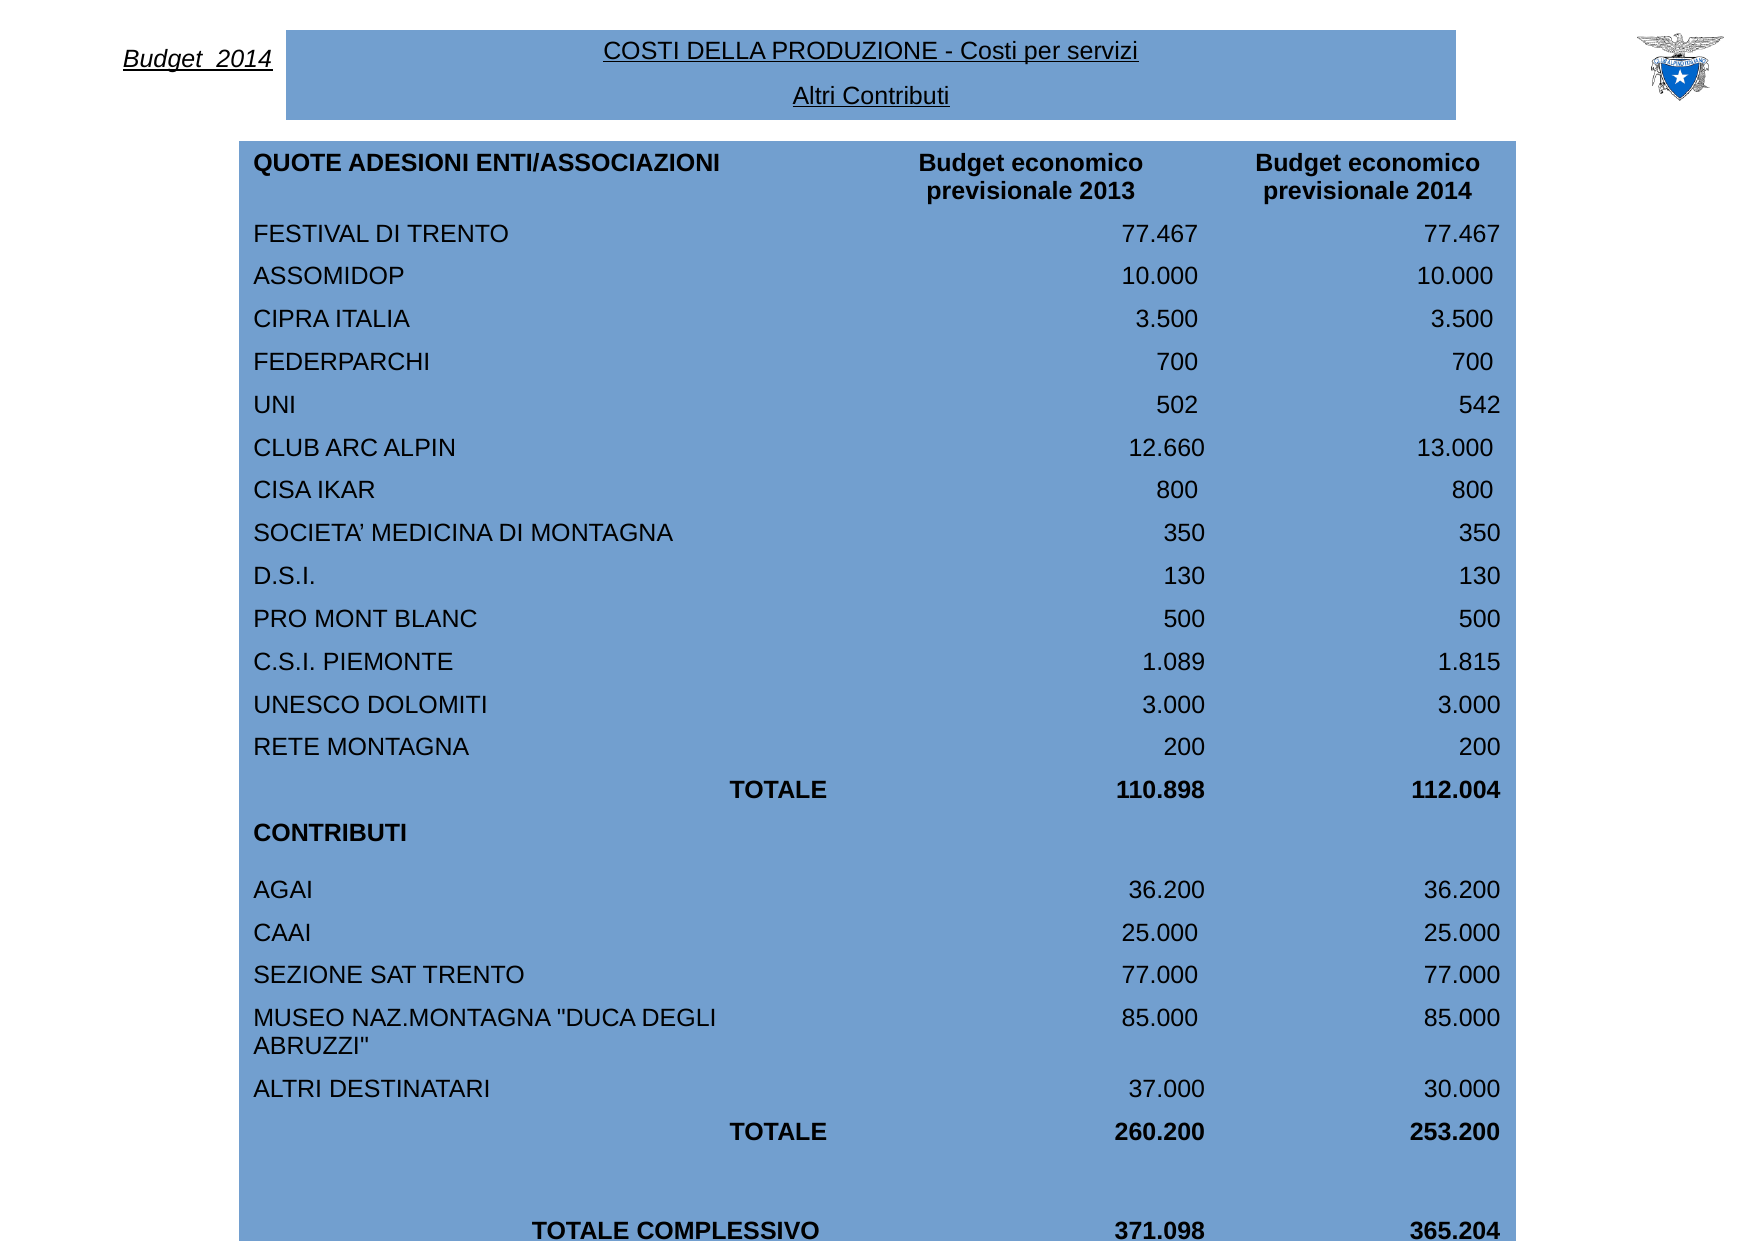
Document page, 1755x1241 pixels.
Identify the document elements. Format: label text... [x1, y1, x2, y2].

table_cell 10.000 [1220, 255, 1516, 298]
table_cell 200 [1220, 726, 1516, 769]
table_cell 13.000 [1220, 426, 1516, 469]
table_cell MUSEO NAZ.MONTAGNA "DUCA DEGLI ABRUZZI" [239, 997, 842, 1067]
table_header Budget economico previsionale 2014 [1220, 141, 1516, 212]
table_cell 37.000 [842, 1067, 1220, 1110]
table_cell 500 [842, 597, 1220, 640]
table_cell 371.098 [842, 1210, 1220, 1241]
table_cell UNI [239, 383, 842, 426]
table_cell 1.815 [1220, 640, 1516, 683]
table_cell 700 [842, 340, 1220, 383]
table_cell 800 [1220, 469, 1516, 512]
table_cell 700 [1220, 340, 1516, 383]
table_cell 260.200 [842, 1110, 1220, 1153]
table_cell [842, 1153, 1220, 1210]
table_cell 36.200 [842, 868, 1220, 911]
table_cell ASSOMIDOP [239, 255, 842, 298]
table_cell D.S.I. [239, 554, 842, 597]
table_cell 12.660 [842, 426, 1220, 469]
table_cell TOTALE [239, 1110, 842, 1153]
table_cell 112.004 [1220, 769, 1516, 811]
table_cell SOCIETA’ MEDICINA DI MONTAGNA [239, 512, 842, 554]
table_cell TOTALE COMPLESSIVO [239, 1210, 842, 1241]
table_cell 500 [1220, 597, 1516, 640]
table_cell CONTRIBUTI [239, 811, 842, 868]
table_cell SEZIONE SAT TRENTO [239, 954, 842, 997]
text_box Budget 2014 [50, 35, 346, 82]
table_cell Altri Contributi [286, 75, 1456, 120]
table_cell PRO MONT BLANC [239, 597, 842, 640]
table_cell 800 [842, 469, 1220, 512]
table_header QUOTE ADESIONI ENTI/ASSOCIAZIONI [239, 141, 842, 212]
table_cell 110.898 [842, 769, 1220, 811]
table_cell [1220, 1153, 1516, 1210]
table_cell CLUB ARC ALPIN [239, 426, 842, 469]
table_cell CIPRA ITALIA [239, 298, 842, 340]
table_cell 1.089 [842, 640, 1220, 683]
table_cell C.S.I. PIEMONTE [239, 640, 842, 683]
table_cell 200 [842, 726, 1220, 769]
table_cell ALTRI DESTINATARI [239, 1067, 842, 1110]
table_header Budget economico previsionale 2013 [842, 141, 1220, 212]
table_cell 3.000 [1220, 683, 1516, 726]
table_cell 130 [842, 554, 1220, 597]
table_cell 77.000 [1220, 954, 1516, 997]
table_header COSTI DELLA PRODUZIONE - Costi per servizi [286, 30, 1456, 75]
table_cell 25.000 [1220, 911, 1516, 954]
table_cell FEDERPARCHI [239, 340, 842, 383]
table_cell CISA IKAR [239, 469, 842, 512]
table_cell 10.000 [842, 255, 1220, 298]
picture [1633, 29, 1728, 108]
table_cell 3.500 [842, 298, 1220, 340]
table_cell 77.000 [842, 954, 1220, 997]
table_cell [1220, 811, 1516, 868]
table_cell RETE MONTAGNA [239, 726, 842, 769]
table_cell 542 [1220, 383, 1516, 426]
table_cell 130 [1220, 554, 1516, 597]
table_cell 3.500 [1220, 298, 1516, 340]
table_cell CAAI [239, 911, 842, 954]
table_cell TOTALE [239, 769, 842, 811]
table_cell 77.467 [1220, 212, 1516, 255]
table_cell 85.000 [1220, 997, 1516, 1067]
table_cell 25.000 [842, 911, 1220, 954]
table_cell 350 [1220, 512, 1516, 554]
table_cell 36.200 [1220, 868, 1516, 911]
table_cell 365.204 [1220, 1210, 1516, 1241]
table_cell UNESCO DOLOMITI [239, 683, 842, 726]
table_cell 30.000 [1220, 1067, 1516, 1110]
table_cell 350 [842, 512, 1220, 554]
table_cell AGAI [239, 868, 842, 911]
table_cell 253.200 [1220, 1110, 1516, 1153]
table_cell 77.467 [842, 212, 1220, 255]
table_cell 502 [842, 383, 1220, 426]
table_cell [239, 1153, 842, 1210]
table_cell 3.000 [842, 683, 1220, 726]
table_cell [842, 811, 1220, 868]
table_cell 85.000 [842, 997, 1220, 1067]
table_cell FESTIVAL DI TRENTO [239, 212, 842, 255]
